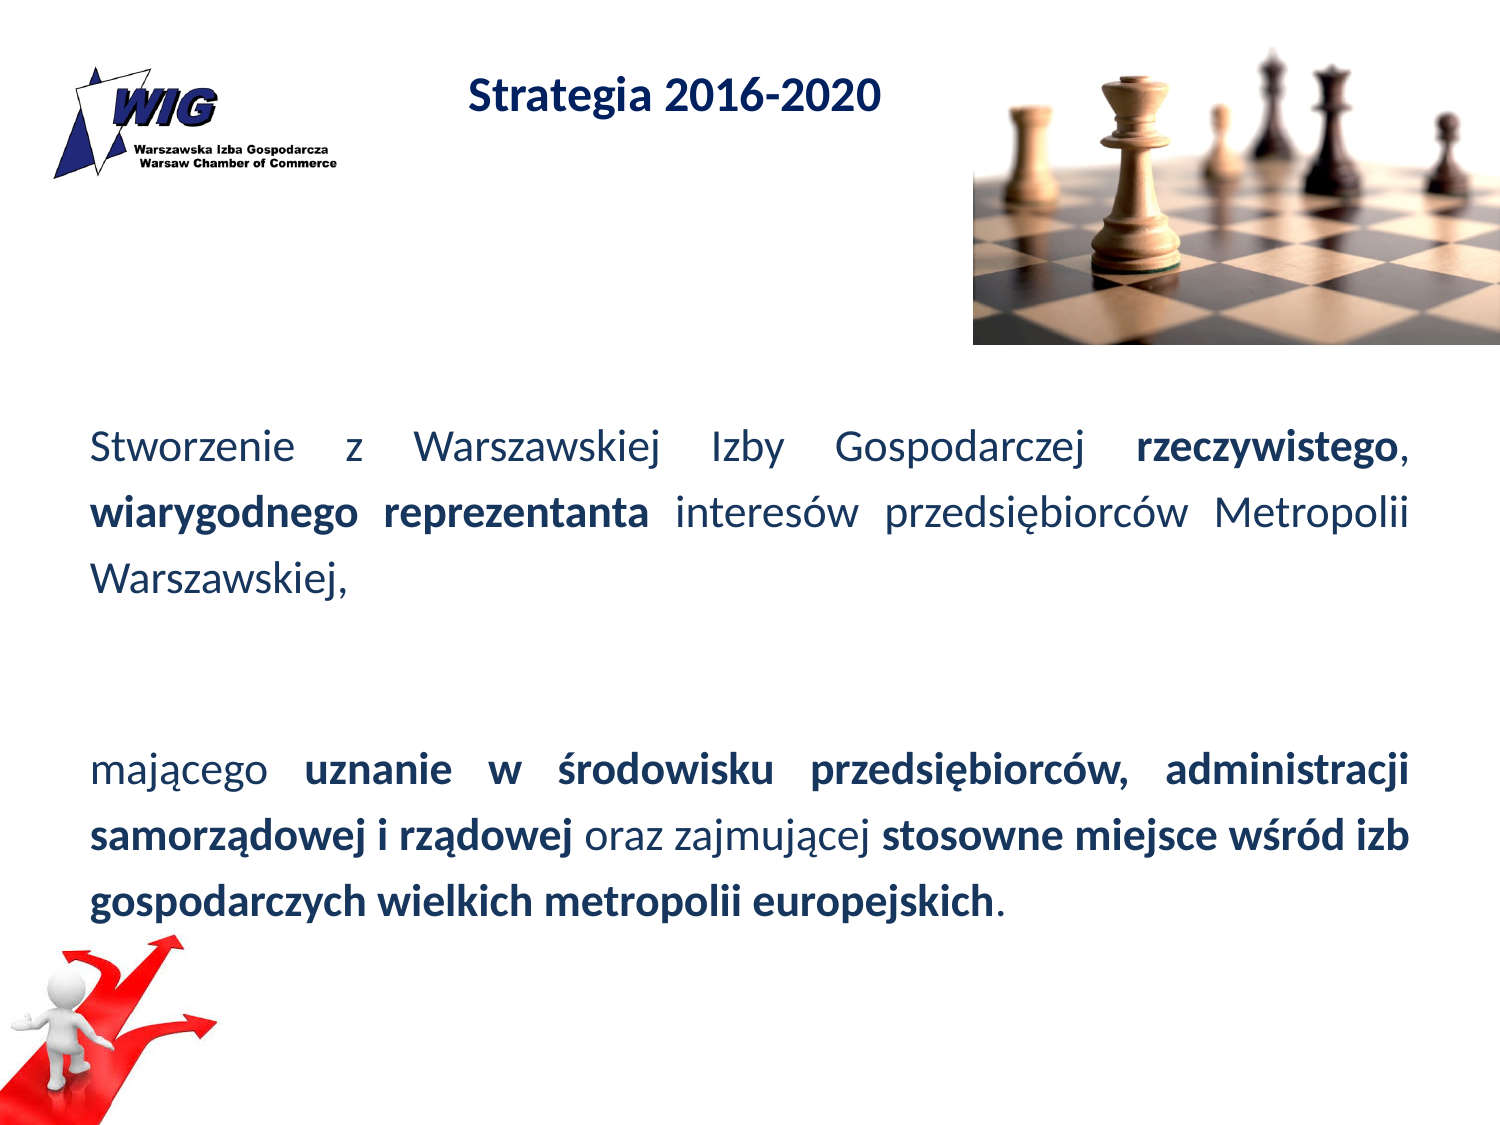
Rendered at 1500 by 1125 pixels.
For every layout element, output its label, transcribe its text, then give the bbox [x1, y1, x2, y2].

picture [0, 903, 223, 1125]
title Strategia 2016-2020 [0, 54, 973, 243]
picture [973, 0, 1500, 345]
list Stworzenie z Warszawskiej Izby Gospodarczej rzeczywistego, wiarygodnego reprezentanta interesów przedsiębiorców Metropolii Warszawskiej, mającego uznanie w środowisku przedsiębiorców, administracji samorządowej i rządowej oraz zajmującej stosowne miejsce wśród izb gospodarczych wielkich metropolii europejskich. [75, 397, 1425, 1005]
